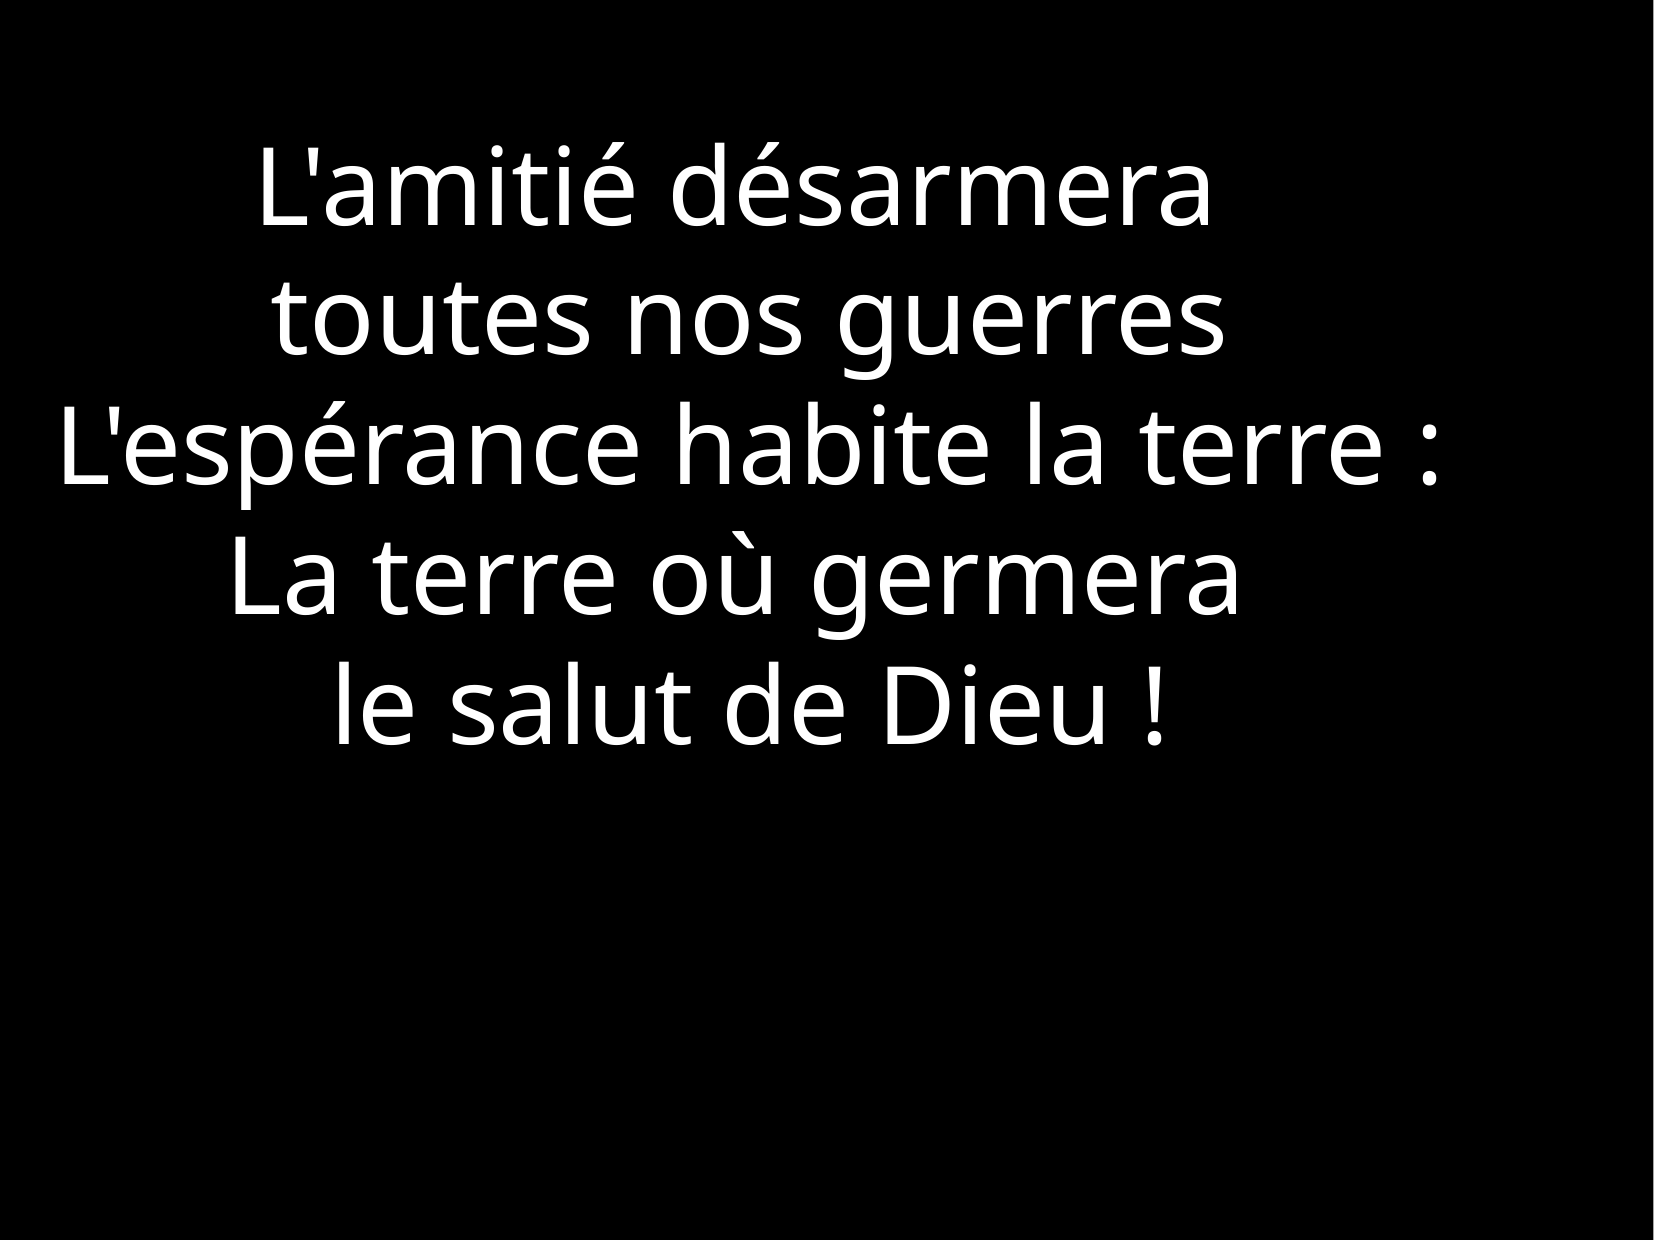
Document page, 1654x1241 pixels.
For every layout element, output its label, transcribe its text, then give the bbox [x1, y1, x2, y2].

text_box L'amitié désarmera toutes nos guerres L'espérance habite la terre : La terre où germera le salut de Dieu ! [0, 314, 1501, 839]
